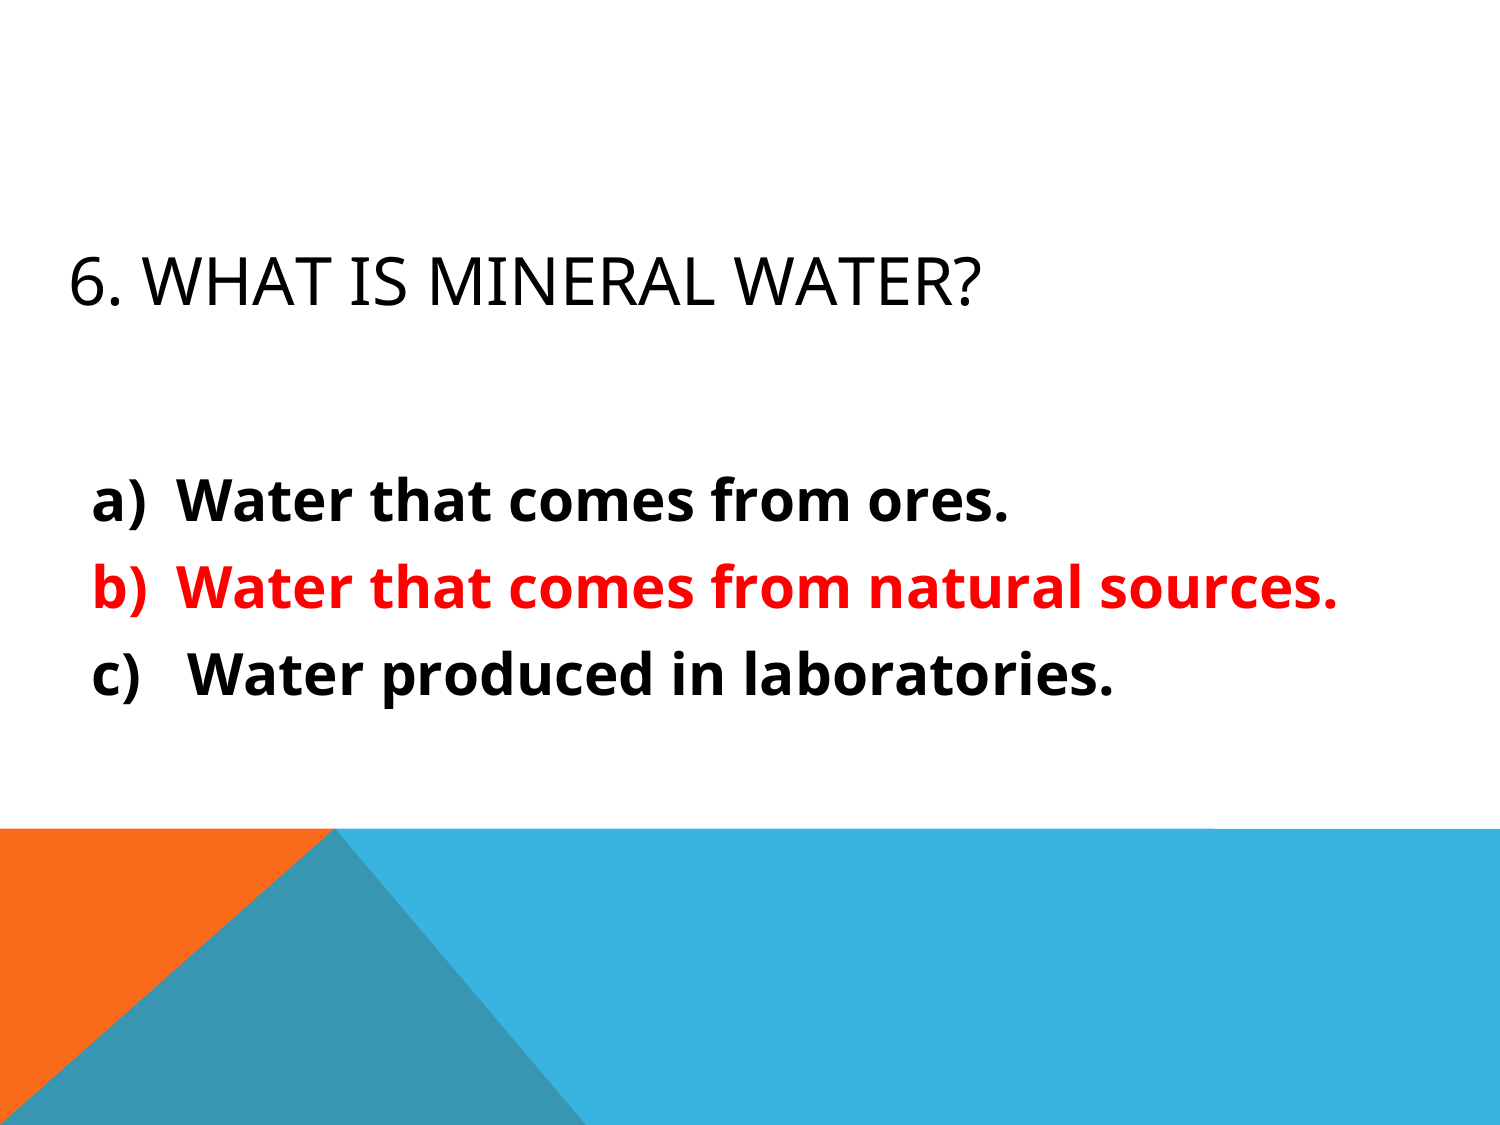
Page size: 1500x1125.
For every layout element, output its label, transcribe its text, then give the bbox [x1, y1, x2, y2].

title 6. WHAT IS MINERAL WATER? [53, 184, 1404, 373]
list Water that comes from ores. Water that comes from natural sources. c) Water produced in laboratories. [76, 456, 1427, 1041]
